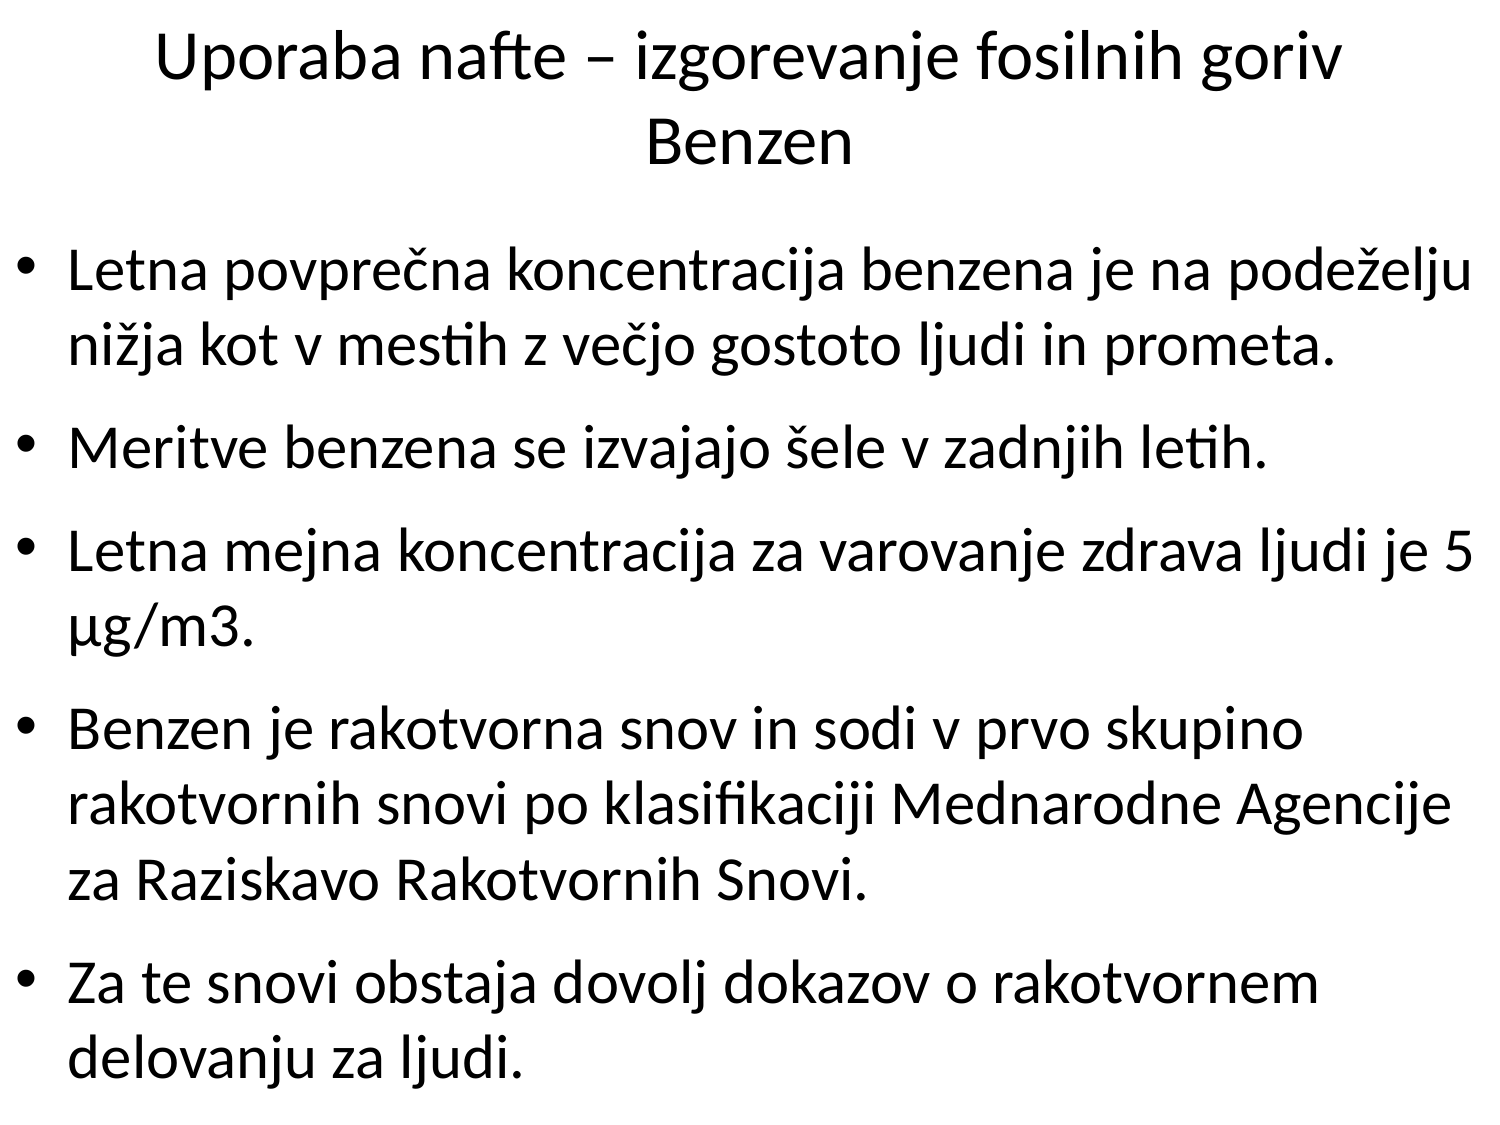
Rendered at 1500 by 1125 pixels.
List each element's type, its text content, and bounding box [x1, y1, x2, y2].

list Letna povprečna koncentracija benzena je na podeželju nižja kot v mestih z večjo gostoto ljudi in prometa. Meritve benzena se izvajajo šele v zadnjih letih. Letna mejna koncentracija za varovanje zdrava ljudi je 5 µg/m3. Benzen je rakotvorna snov in sodi v prvo skupino rakotvornih snovi po klasifikaciji Mednarodne Agencije za Raziskavo Rakotvornih Snovi. Za te snovi obstaja dovolj dokazov o rakotvornem delovanju za ljudi. [0, 219, 1500, 1125]
title Uporaba nafte – izgorevanje fosilnih goriv Benzen [0, 0, 1500, 188]
